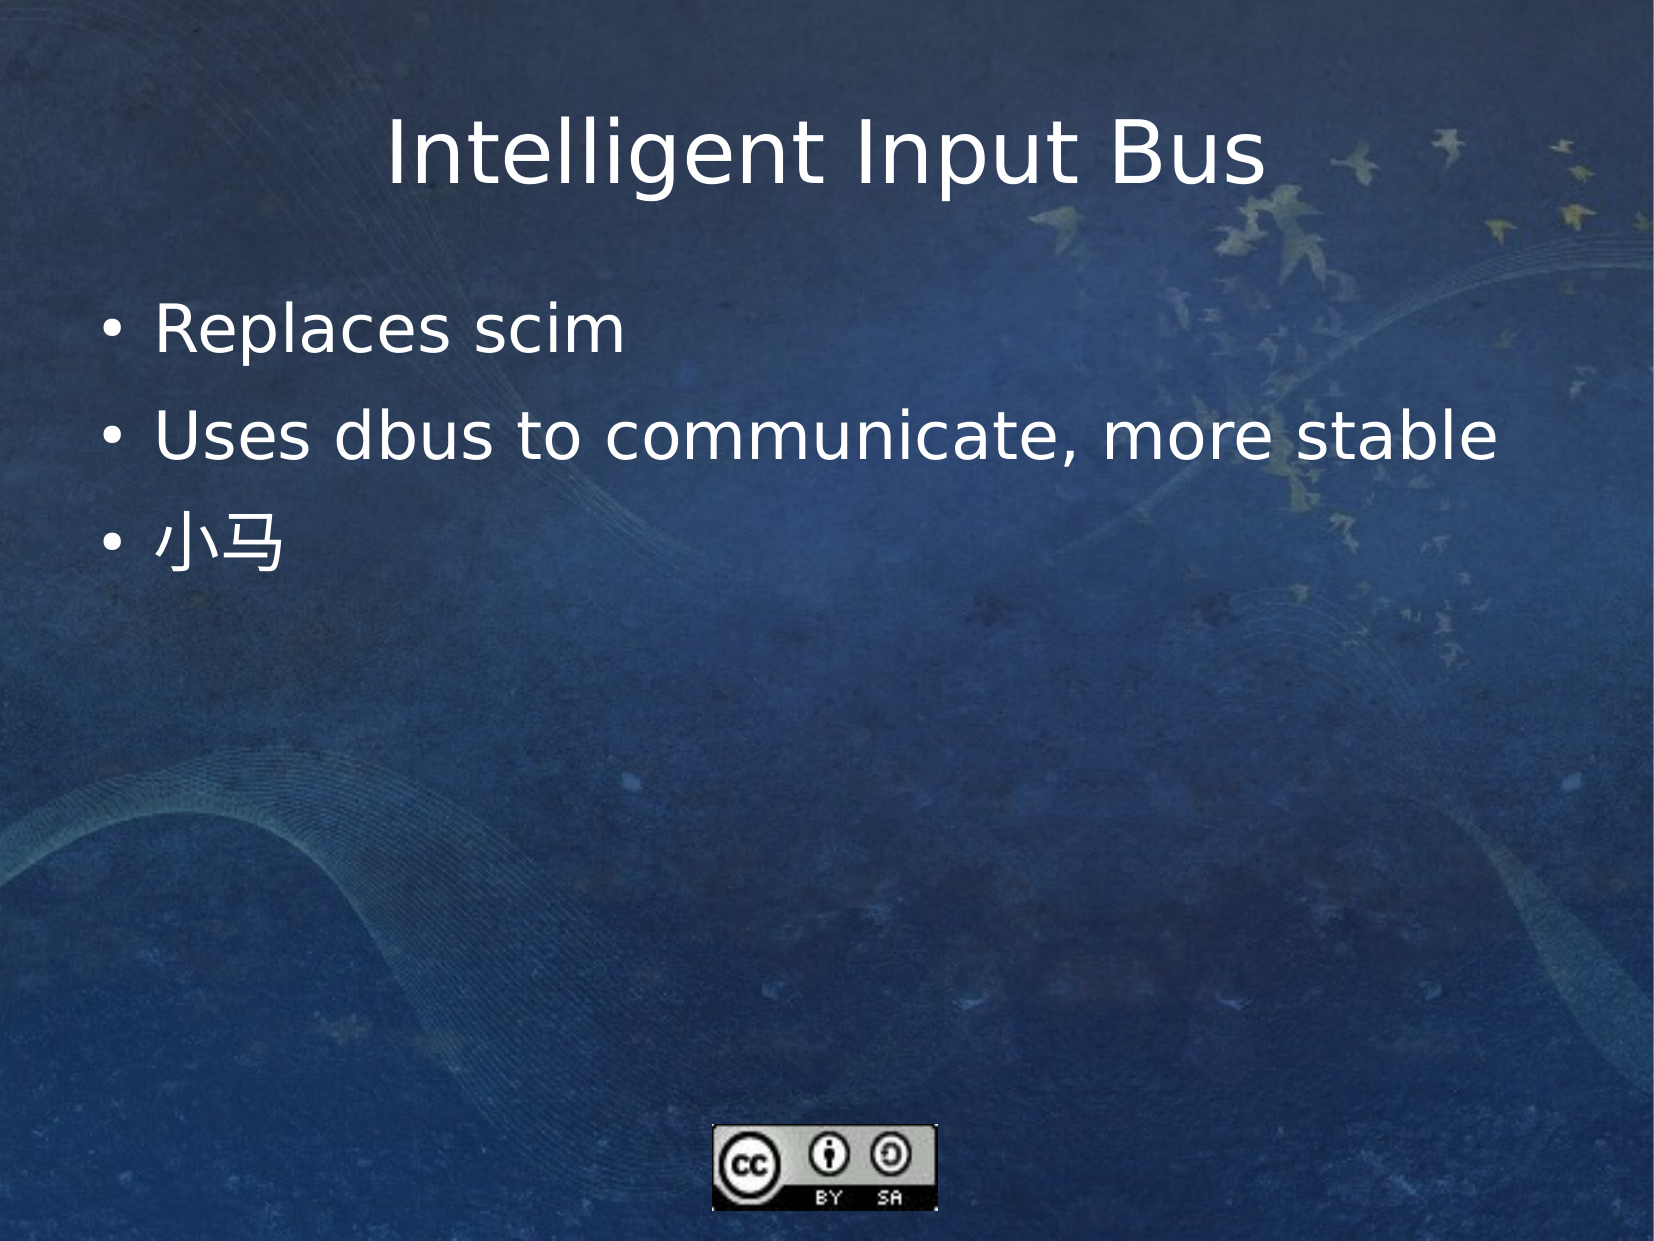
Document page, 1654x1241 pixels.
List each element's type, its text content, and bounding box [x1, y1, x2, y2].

title Intelligent Input Bus [82, 56, 1571, 250]
picture [0, 0, 1654, 1241]
list Replaces scim Uses dbus to communicate, more stable 小马 [82, 290, 1571, 1094]
